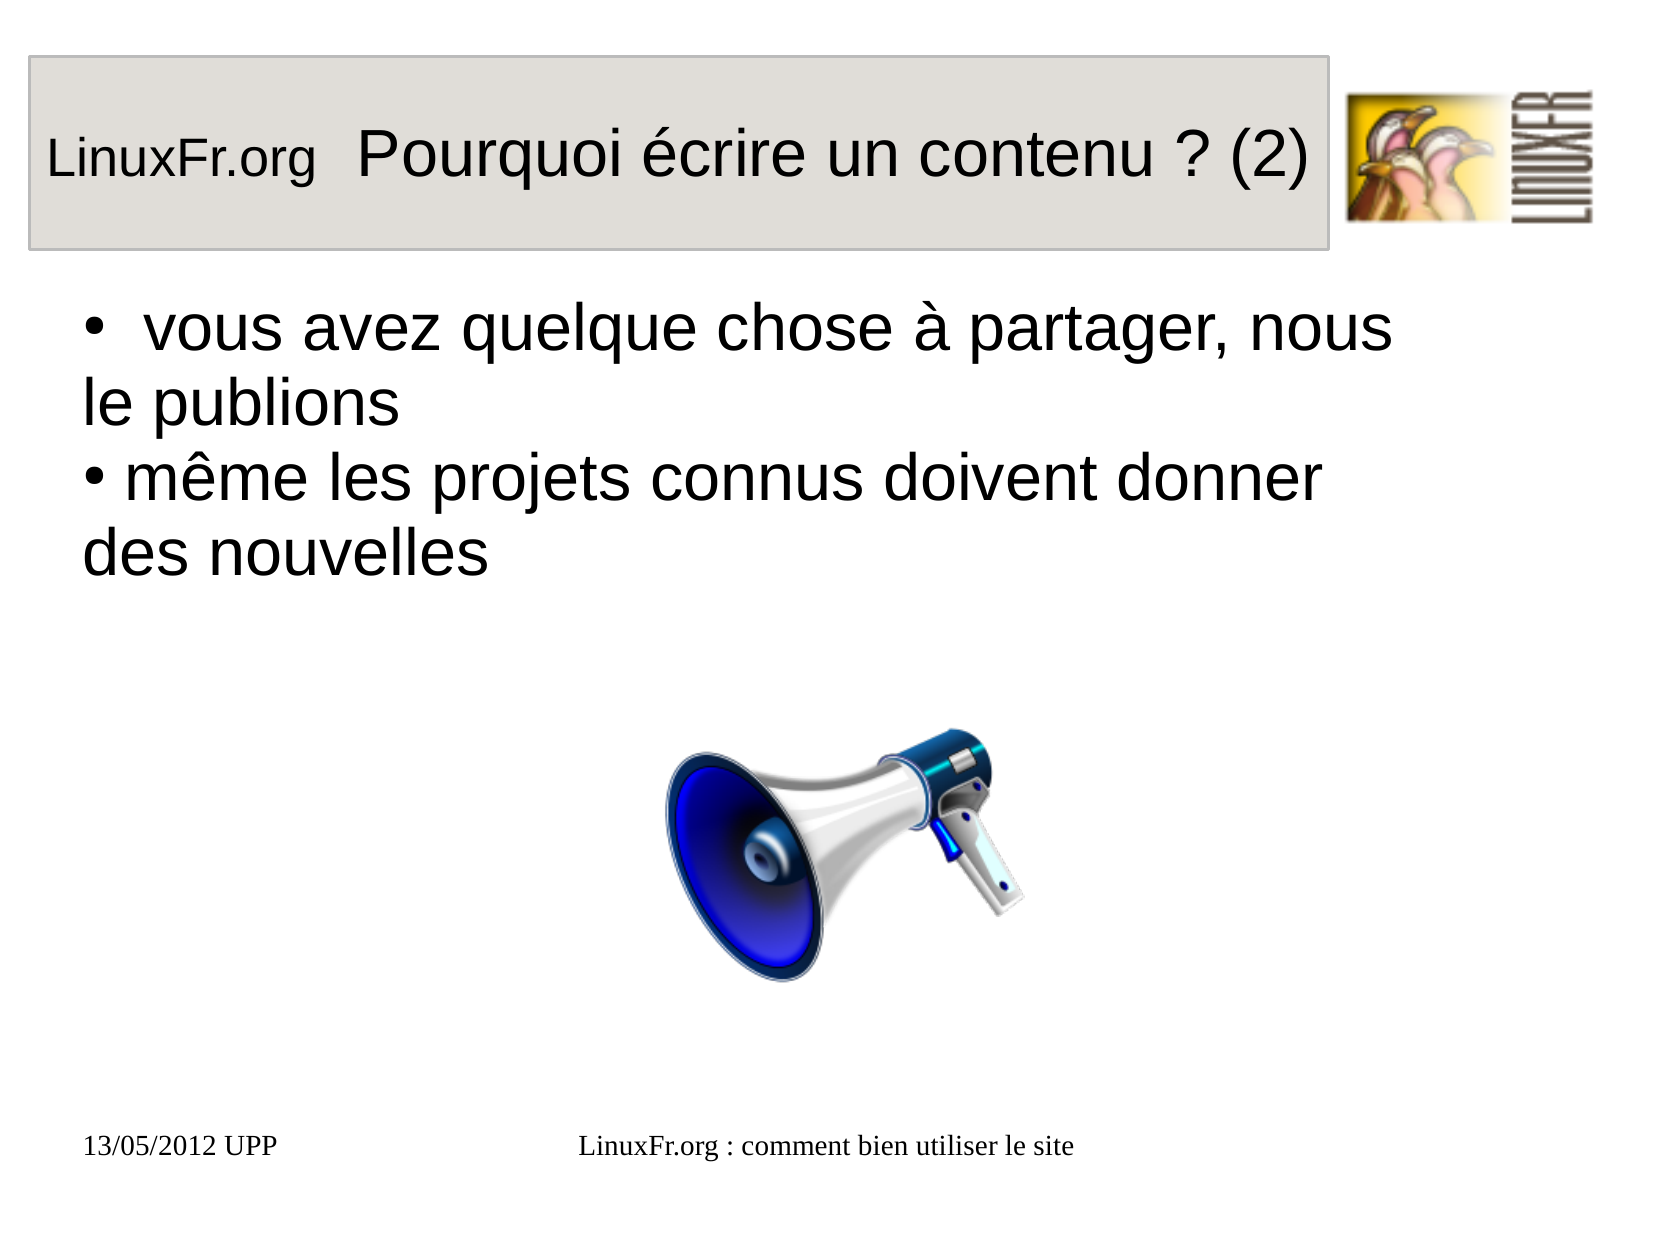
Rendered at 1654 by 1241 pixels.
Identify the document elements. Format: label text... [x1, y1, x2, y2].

subtitle vous avez quelque chose à partager, nous le publions même les projets connus doivent donner des nouvelles [82, 290, 1418, 1094]
picture [642, 708, 1034, 1003]
title LinuxFr.org Pourquoi écrire un contenu ? (2) [29, 56, 1329, 250]
picture [1341, 88, 1601, 229]
